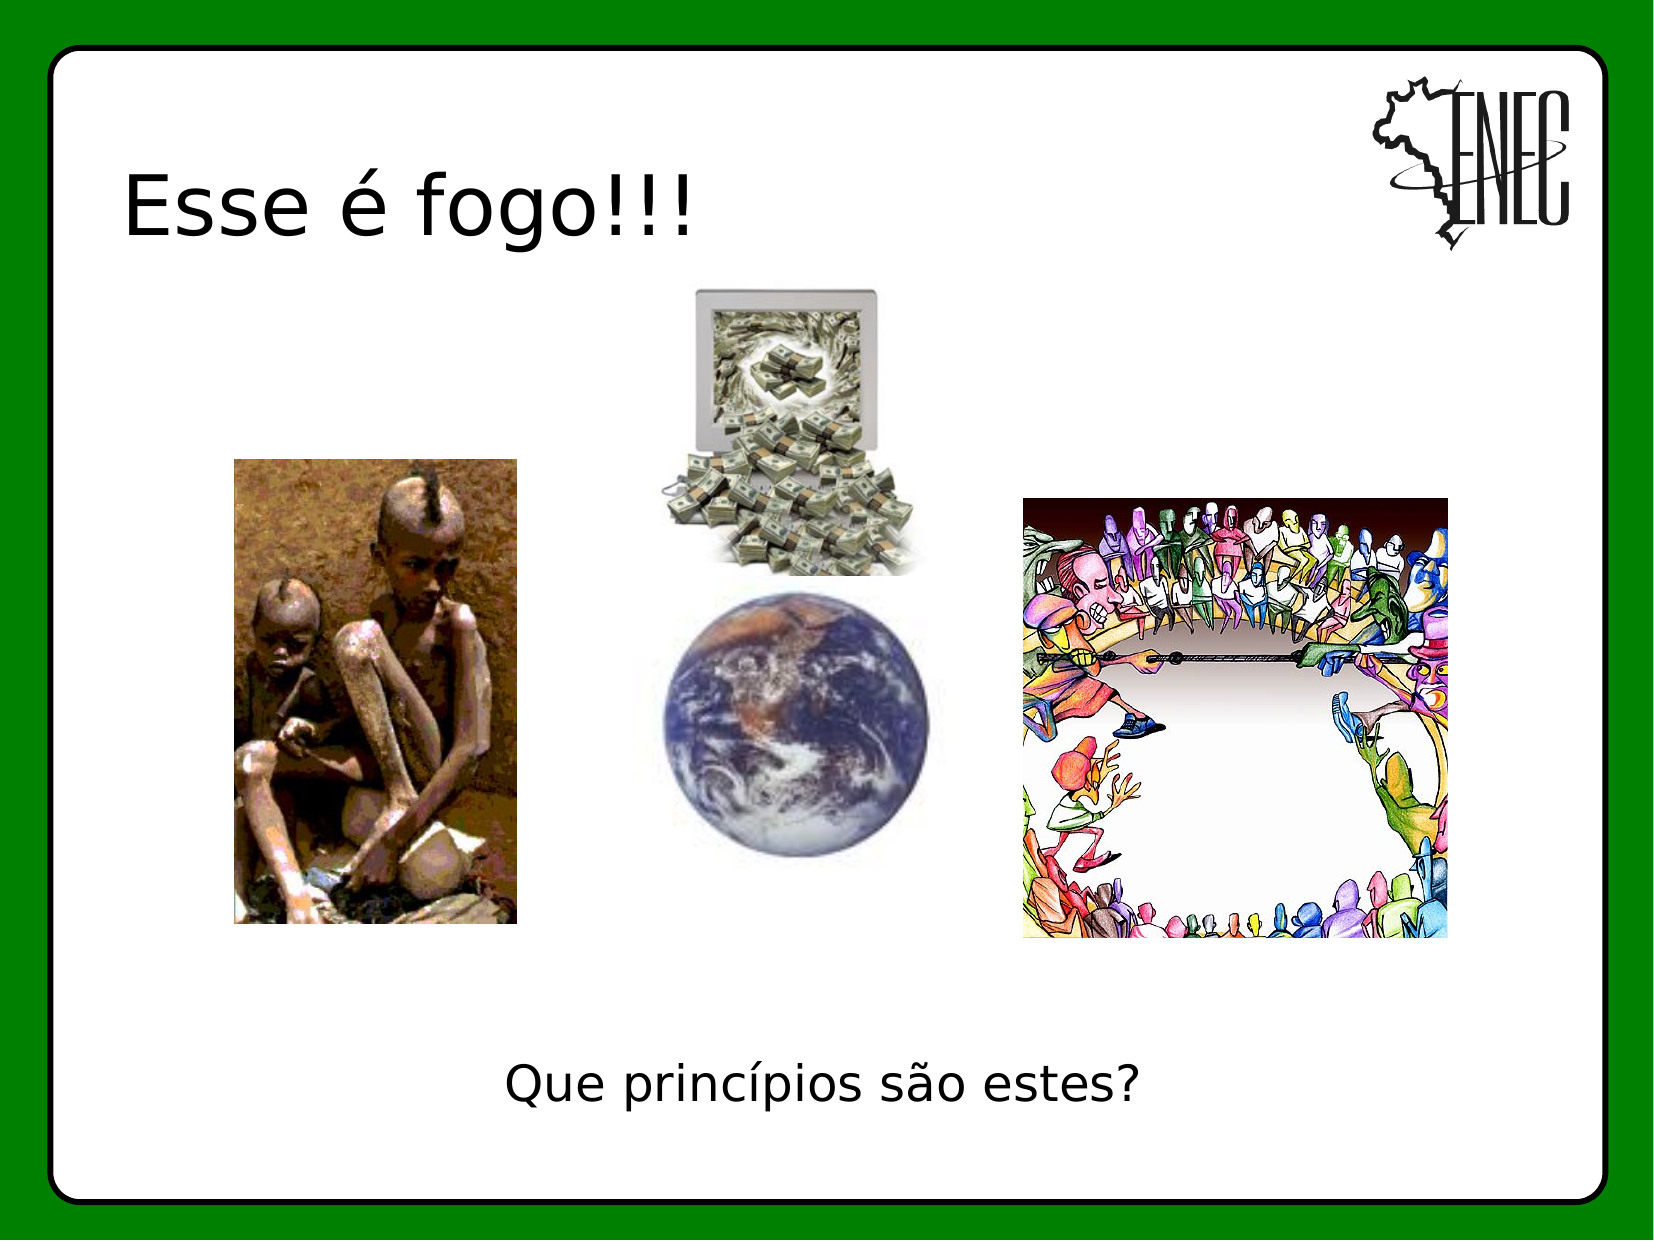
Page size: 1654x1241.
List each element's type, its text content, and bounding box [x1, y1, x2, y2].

picture [234, 459, 517, 924]
title Esse é fogo!!! [121, 102, 1534, 311]
picture [1367, 71, 1575, 273]
title Que princípios são estes? [117, 980, 1530, 1188]
picture [1023, 498, 1448, 938]
picture [632, 280, 962, 871]
